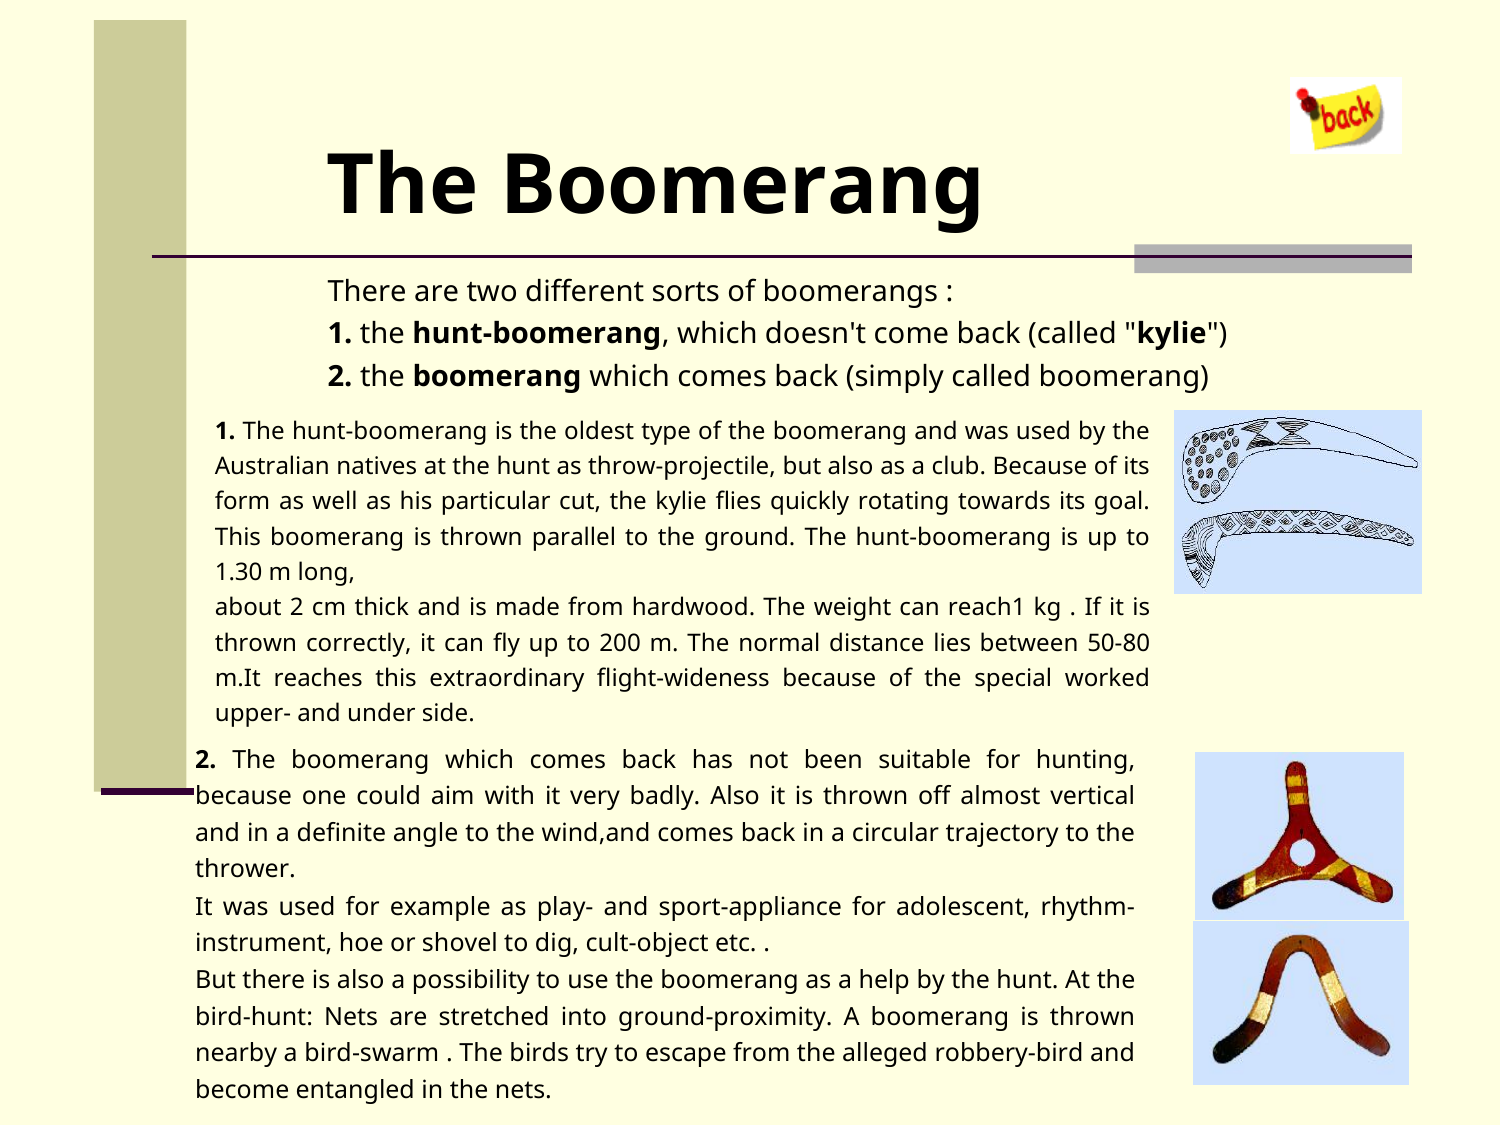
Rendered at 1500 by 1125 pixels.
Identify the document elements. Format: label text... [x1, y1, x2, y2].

picture [1290, 77, 1402, 154]
picture [1174, 410, 1422, 594]
text_box The Boomerang [326, 116, 1060, 234]
text_box There are two different sorts of boomerangs : 1. the hunt-boomerang, which doesn't come back (called "kylie") 2. the boomerang which comes back (simply called boomerang) [327, 267, 1272, 396]
text_box 1. The hunt-boomerang is the oldest type of the boomerang and was used by the Australian natives at the hunt as throw-projectile, but also as a club. Because of its form as well as his particular cut, the kylie flies quickly rotating towards its goal. This boomerang is thrown parallel to the ground. The hunt-boomerang is up to 1.30 m long, about 2 cm thick and is made from hardwood. The weight can reach1 kg . If it is thrown correctly, it can fly up to 200 m. The normal distance lies between 50-80 m.It reaches this extraordinary flight-wideness because of the special worked upper- and under side. [214, 410, 1152, 750]
text_box 2. The boomerang which comes back has not been suitable for hunting, because one could aim with it very badly. Also it is thrown off almost vertical and in a definite angle to the wind,and comes back in a circular trajectory to the thrower. It was used for example as play- and sport-appliance for adolescent, rhythm-instrument, hoe or shovel to dig, cult-object etc. . But there is also a possibility to use the boomerang as a help by the hunt. At the bird-hunt: Nets are stretched into ground-proximity. A boomerang is thrown nearby a bird-swarm . The birds try to escape from the alleged robbery-bird and become entangled in the nets. [195, 739, 1137, 1125]
picture [1193, 921, 1409, 1085]
picture [1195, 752, 1404, 920]
